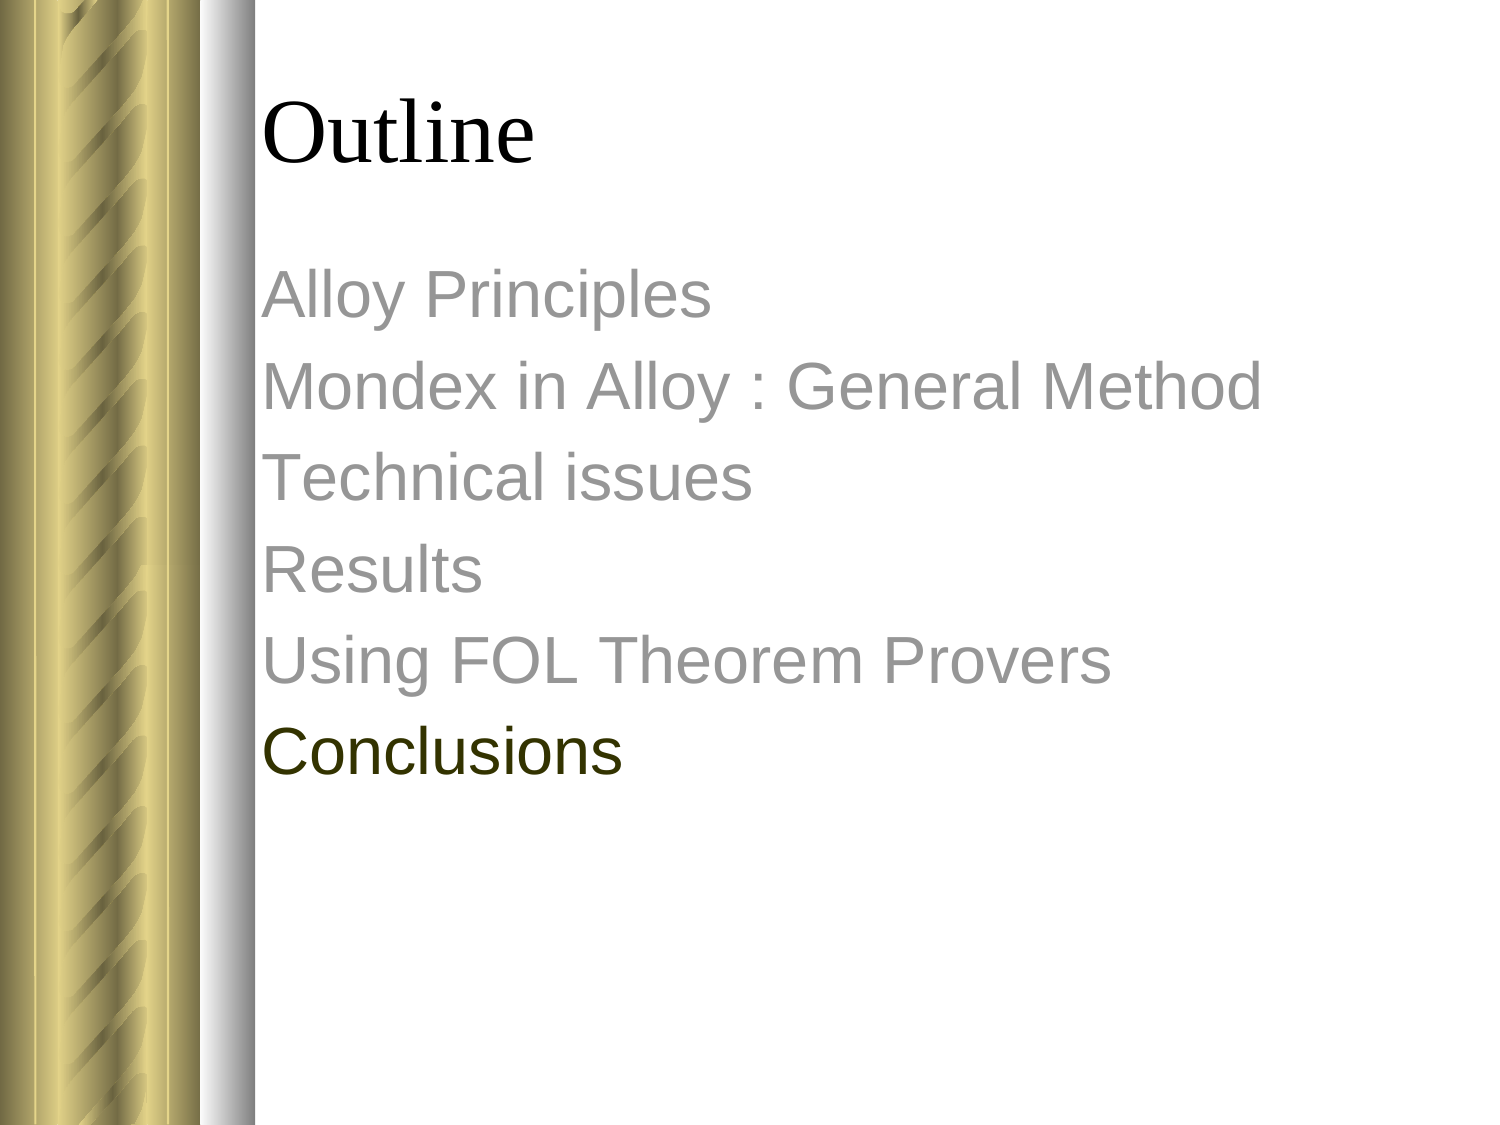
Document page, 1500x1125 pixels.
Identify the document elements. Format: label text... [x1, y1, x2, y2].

list Alloy Principles Mondex in Alloy : General Method Technical issues Results Using FOL Theorem Provers Conclusions [246, 249, 1476, 945]
title Outline [246, 37, 1476, 225]
